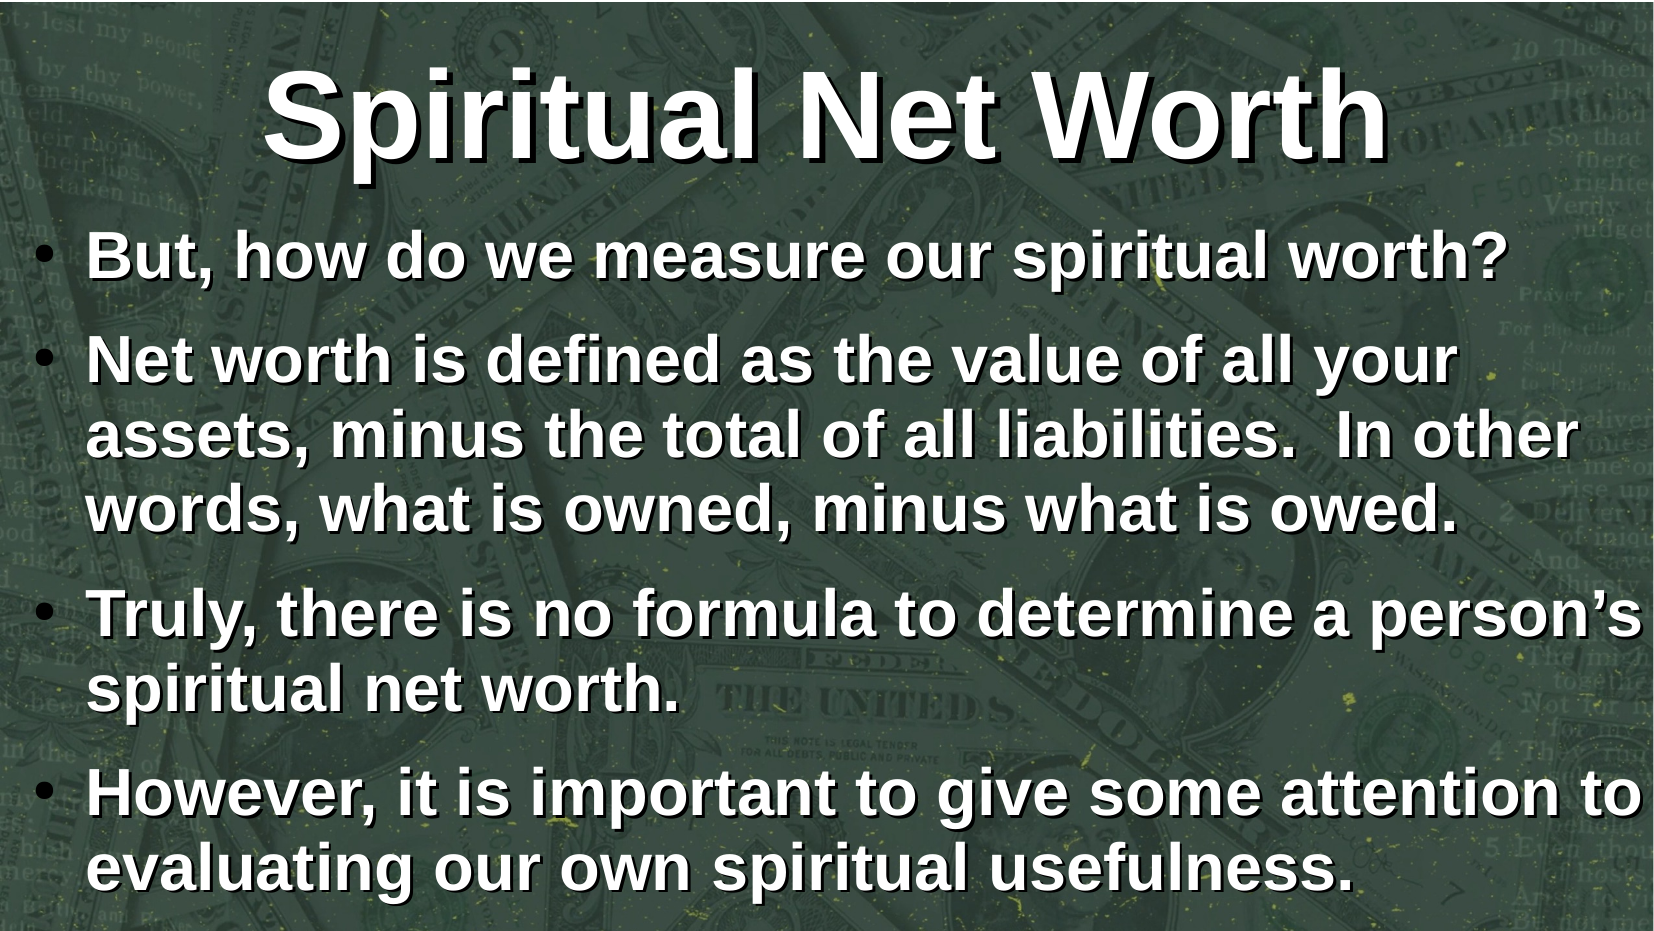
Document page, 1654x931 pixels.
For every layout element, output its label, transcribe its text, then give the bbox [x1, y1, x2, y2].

list But, how do we measure our spiritual worth? Net worth is defined as the value of all your assets, minus the total of all liabilities. In other words, what is owned, minus what is owed. Truly, there is no formula to determine a person’s spiritual net worth. However, it is important to give some attention to evaluating our own spiritual usefulness. [15, 217, 1651, 916]
picture [0, 2, 1654, 931]
title Spiritual Net Worth [82, 37, 1571, 193]
